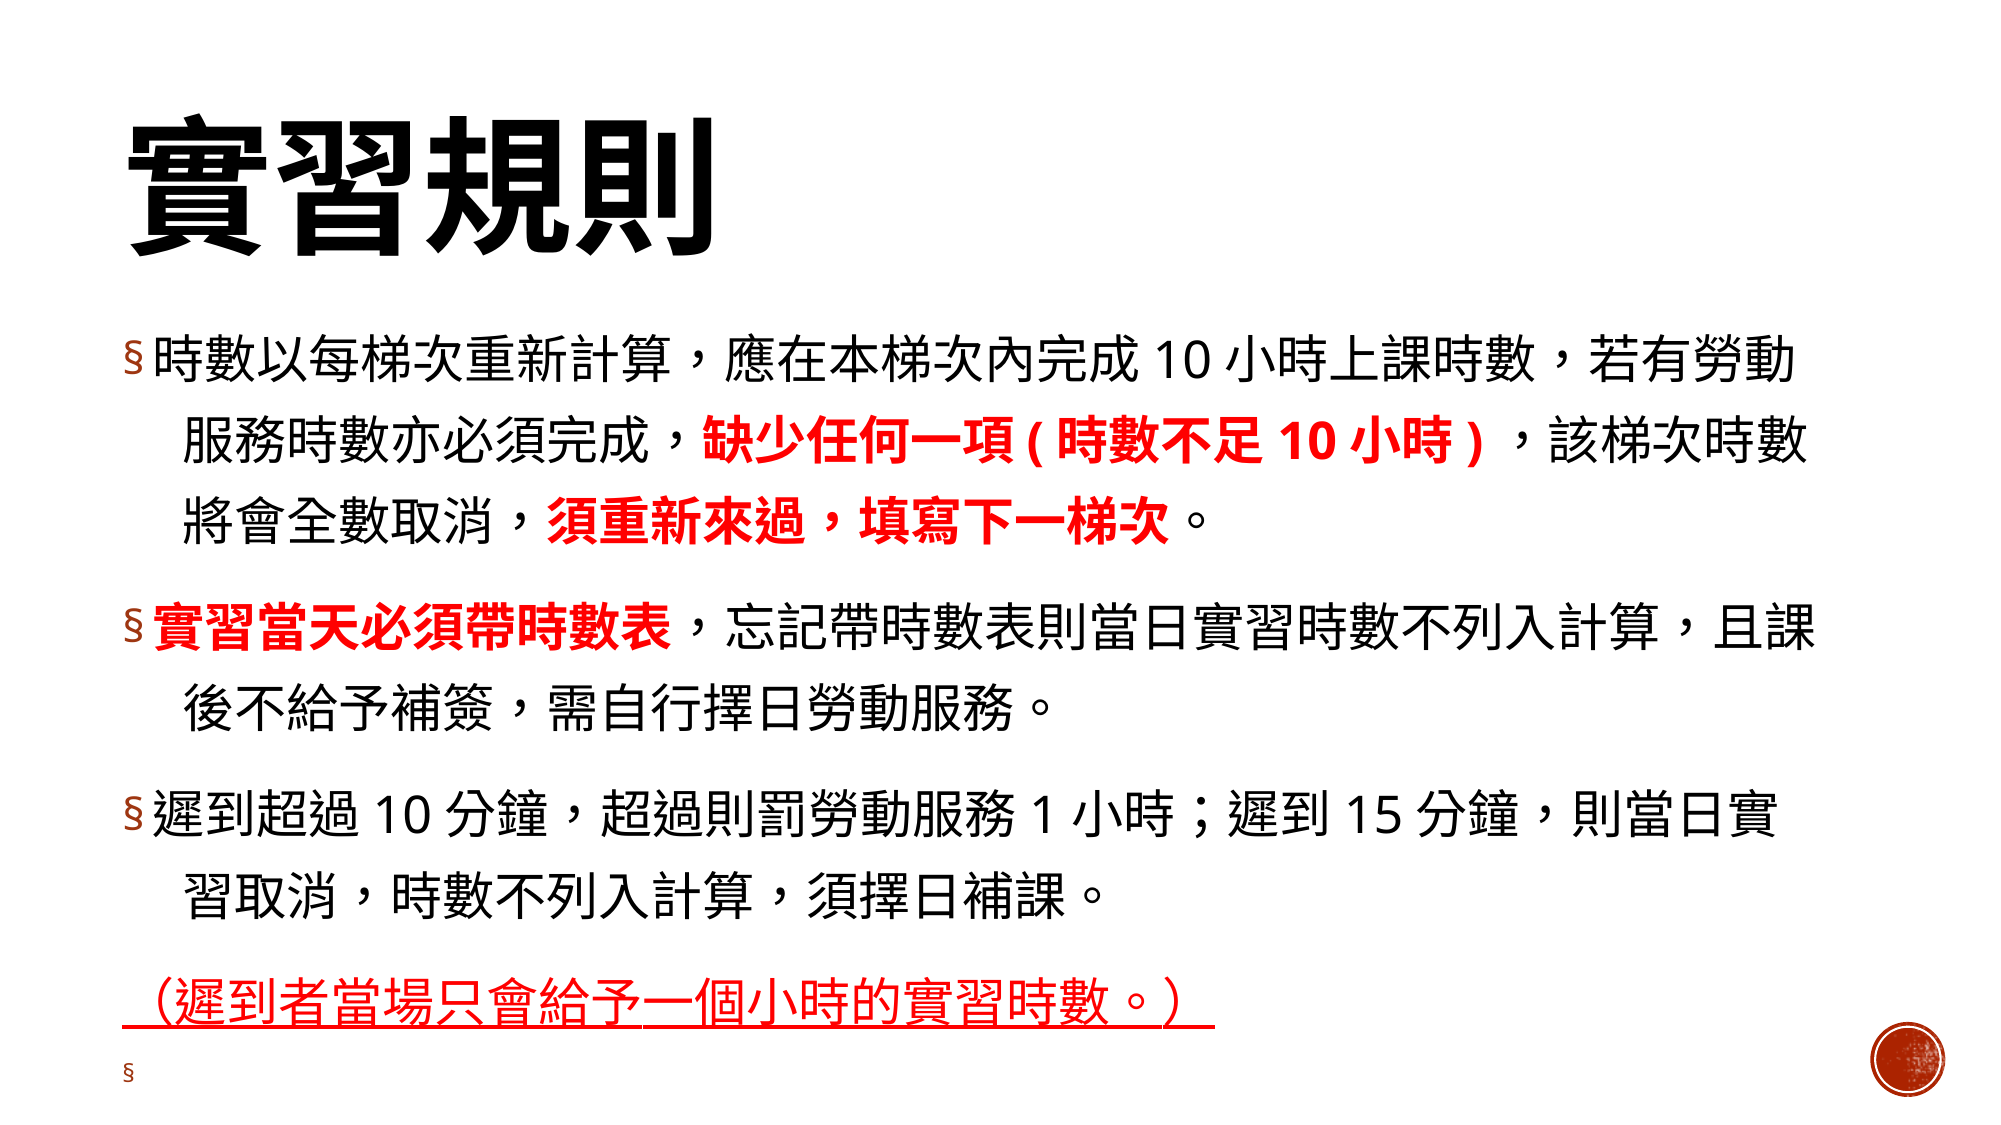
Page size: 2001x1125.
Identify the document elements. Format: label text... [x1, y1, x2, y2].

title 實習規則 [107, 105, 1758, 190]
list 時數以每梯次重新計算，應在本梯次內完成10小時上課時數，若有勞動服務時數亦必須完成，缺少任何一項(時數不足10小時)，該梯次時數將會全數取消，須重新來過，填寫下一梯次。 實習當天必須帶時數表，忘記帶時數表則當日實習時數不列入計算，且課後不給予補簽，需自行擇日勞動服務。 遲到超過10分鐘，超過則罰勞動服務1小時；遲到15分鐘，則當日實習取消，時數不列入計算，須擇日補課。 （遲到者當場只會給予一個小時的實習時數。） [107, 190, 1845, 1062]
